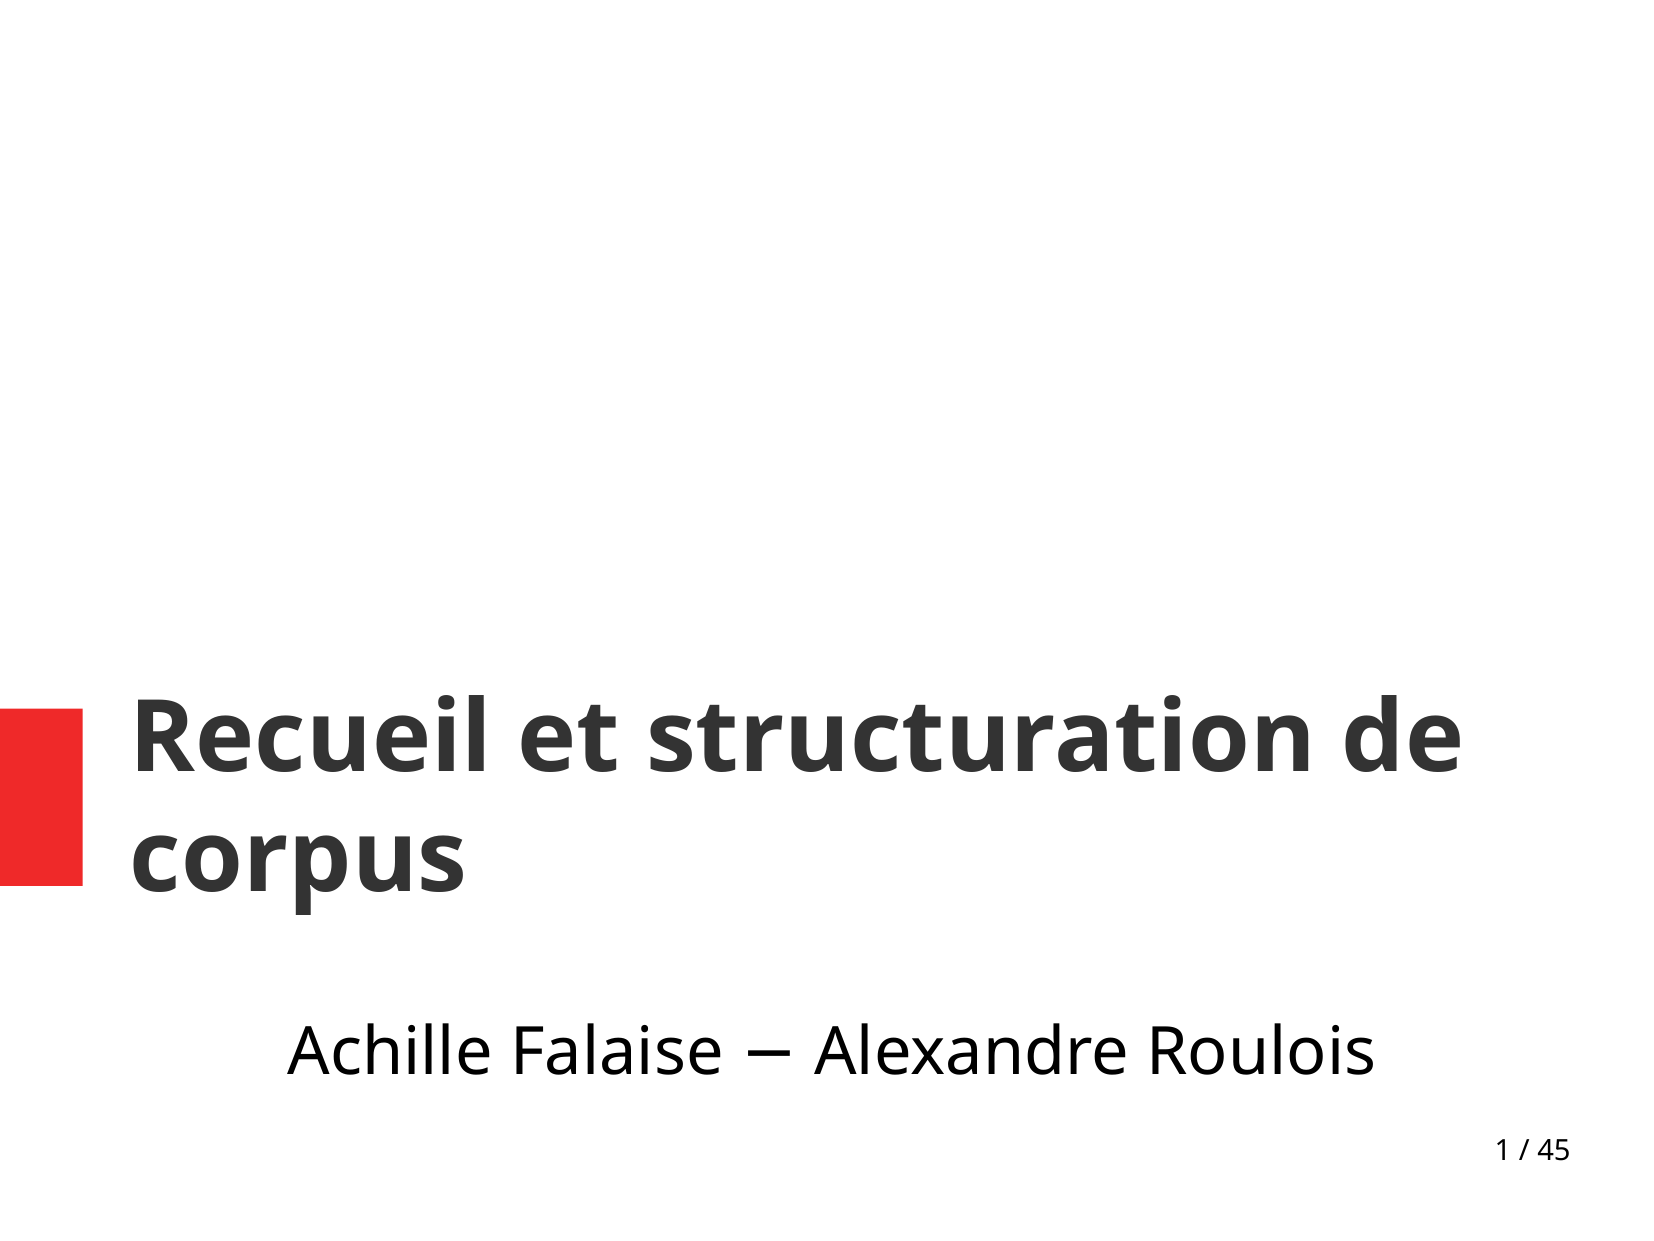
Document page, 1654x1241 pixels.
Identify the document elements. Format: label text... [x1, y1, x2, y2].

title Recueil et structuration de corpus [129, 655, 1536, 928]
subtitle Achille Falaise − Alexandre Roulois [129, 968, 1536, 1130]
